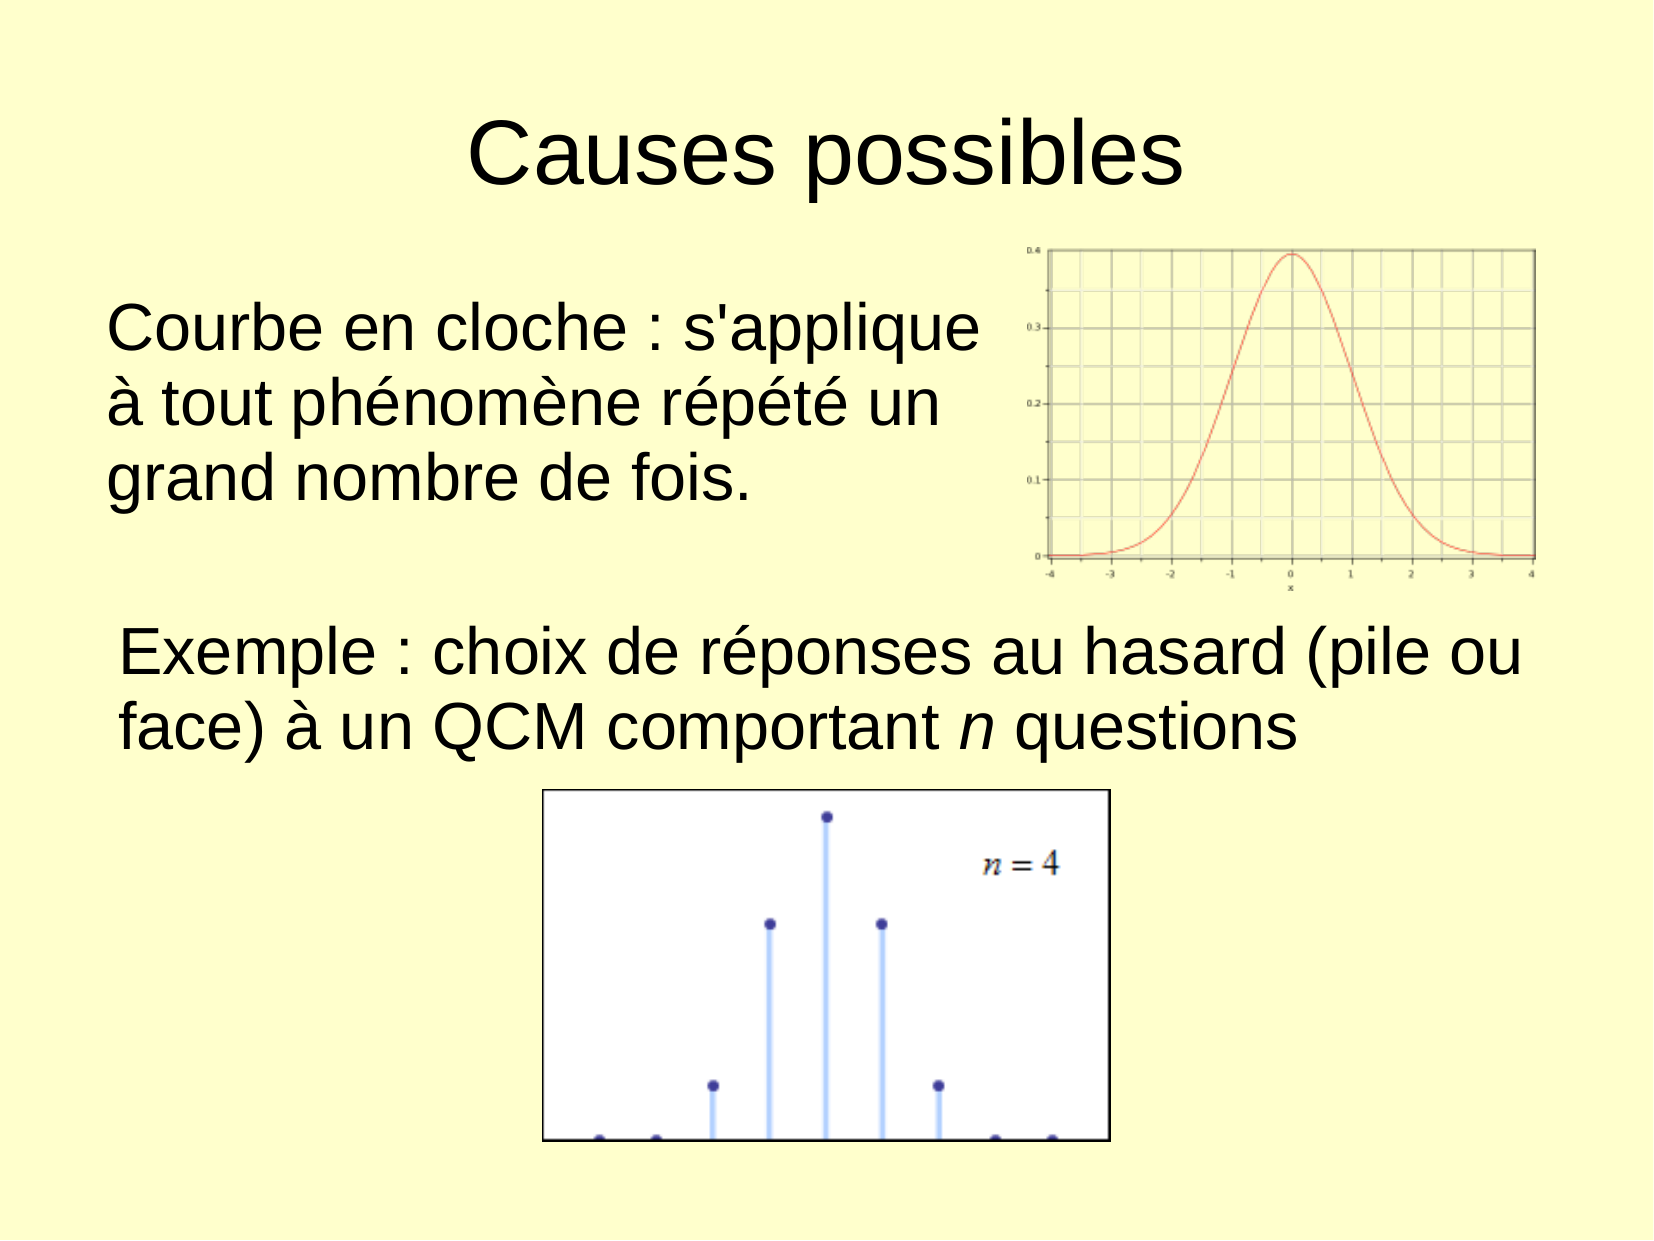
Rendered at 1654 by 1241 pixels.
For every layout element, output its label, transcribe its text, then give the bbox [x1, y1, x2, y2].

picture [542, 789, 1111, 1142]
list Exemple : choix de réponses au hasard (pile ou face) à un QCM comportant n questions [47, 614, 1571, 1009]
picture [1027, 247, 1536, 591]
list Courbe en cloche : s'applique à tout phénomène répété un grand nombre de fois. [35, 290, 1016, 544]
title Causes possibles [82, 49, 1571, 257]
